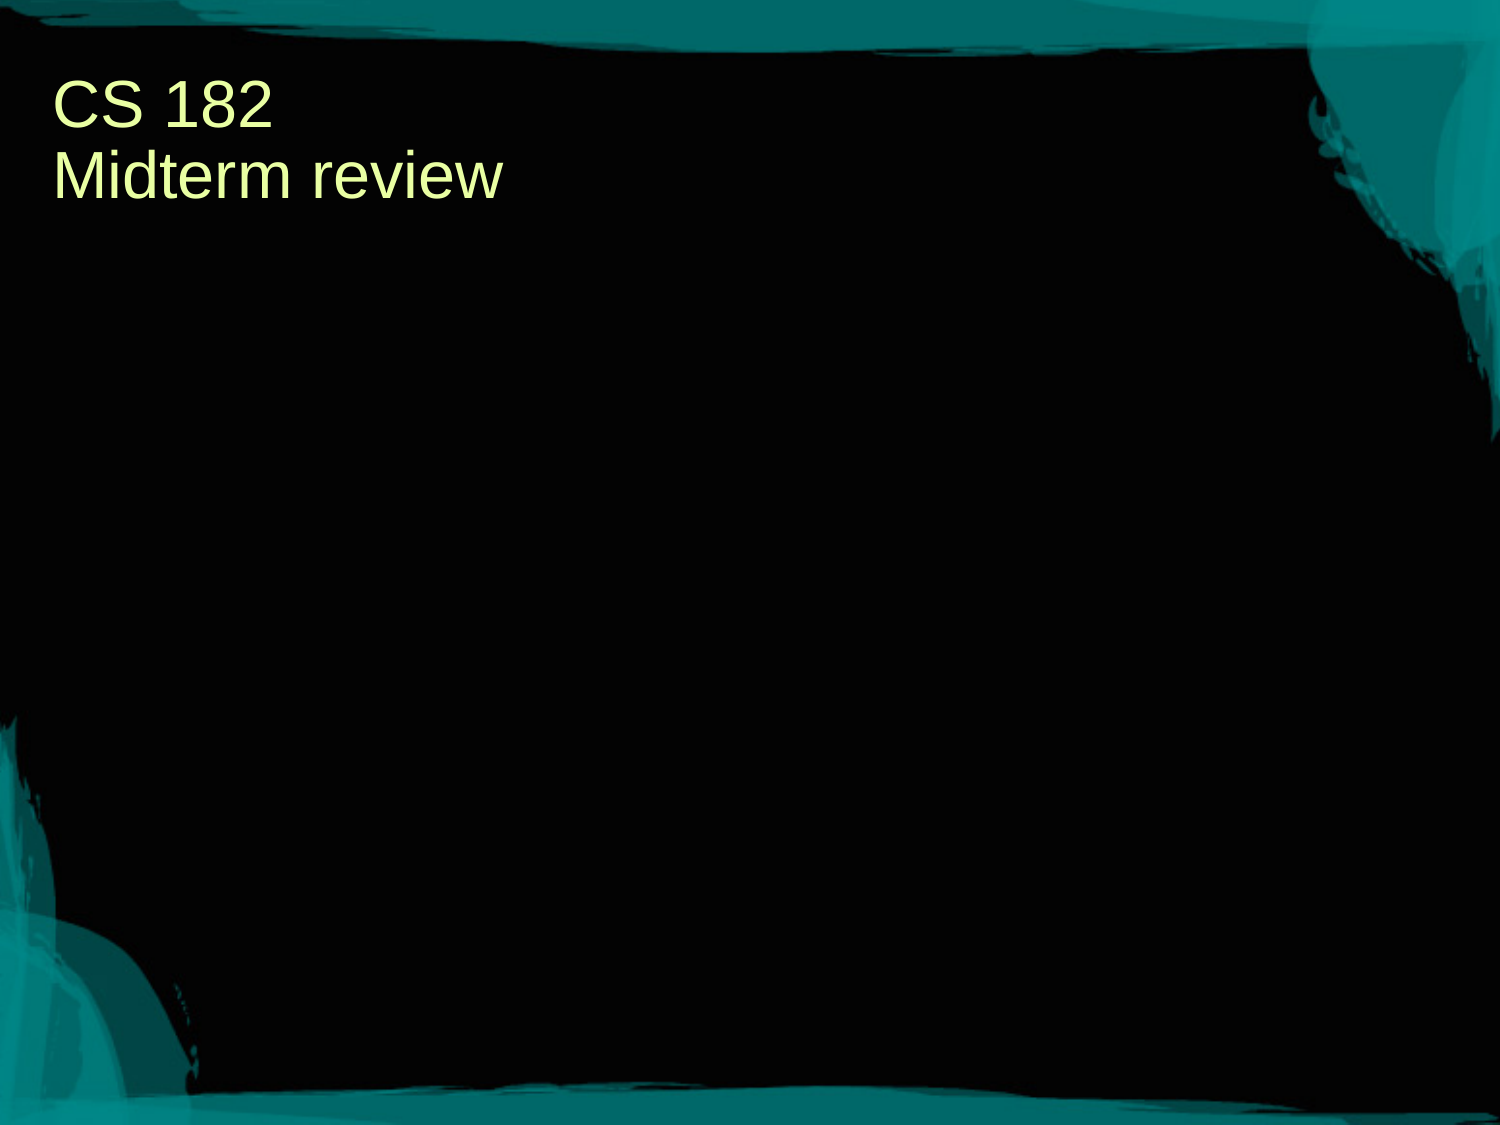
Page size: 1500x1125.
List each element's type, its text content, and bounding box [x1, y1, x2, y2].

picture [0, 0, 1500, 1125]
title CS 182 Midterm review [37, 11, 1038, 221]
